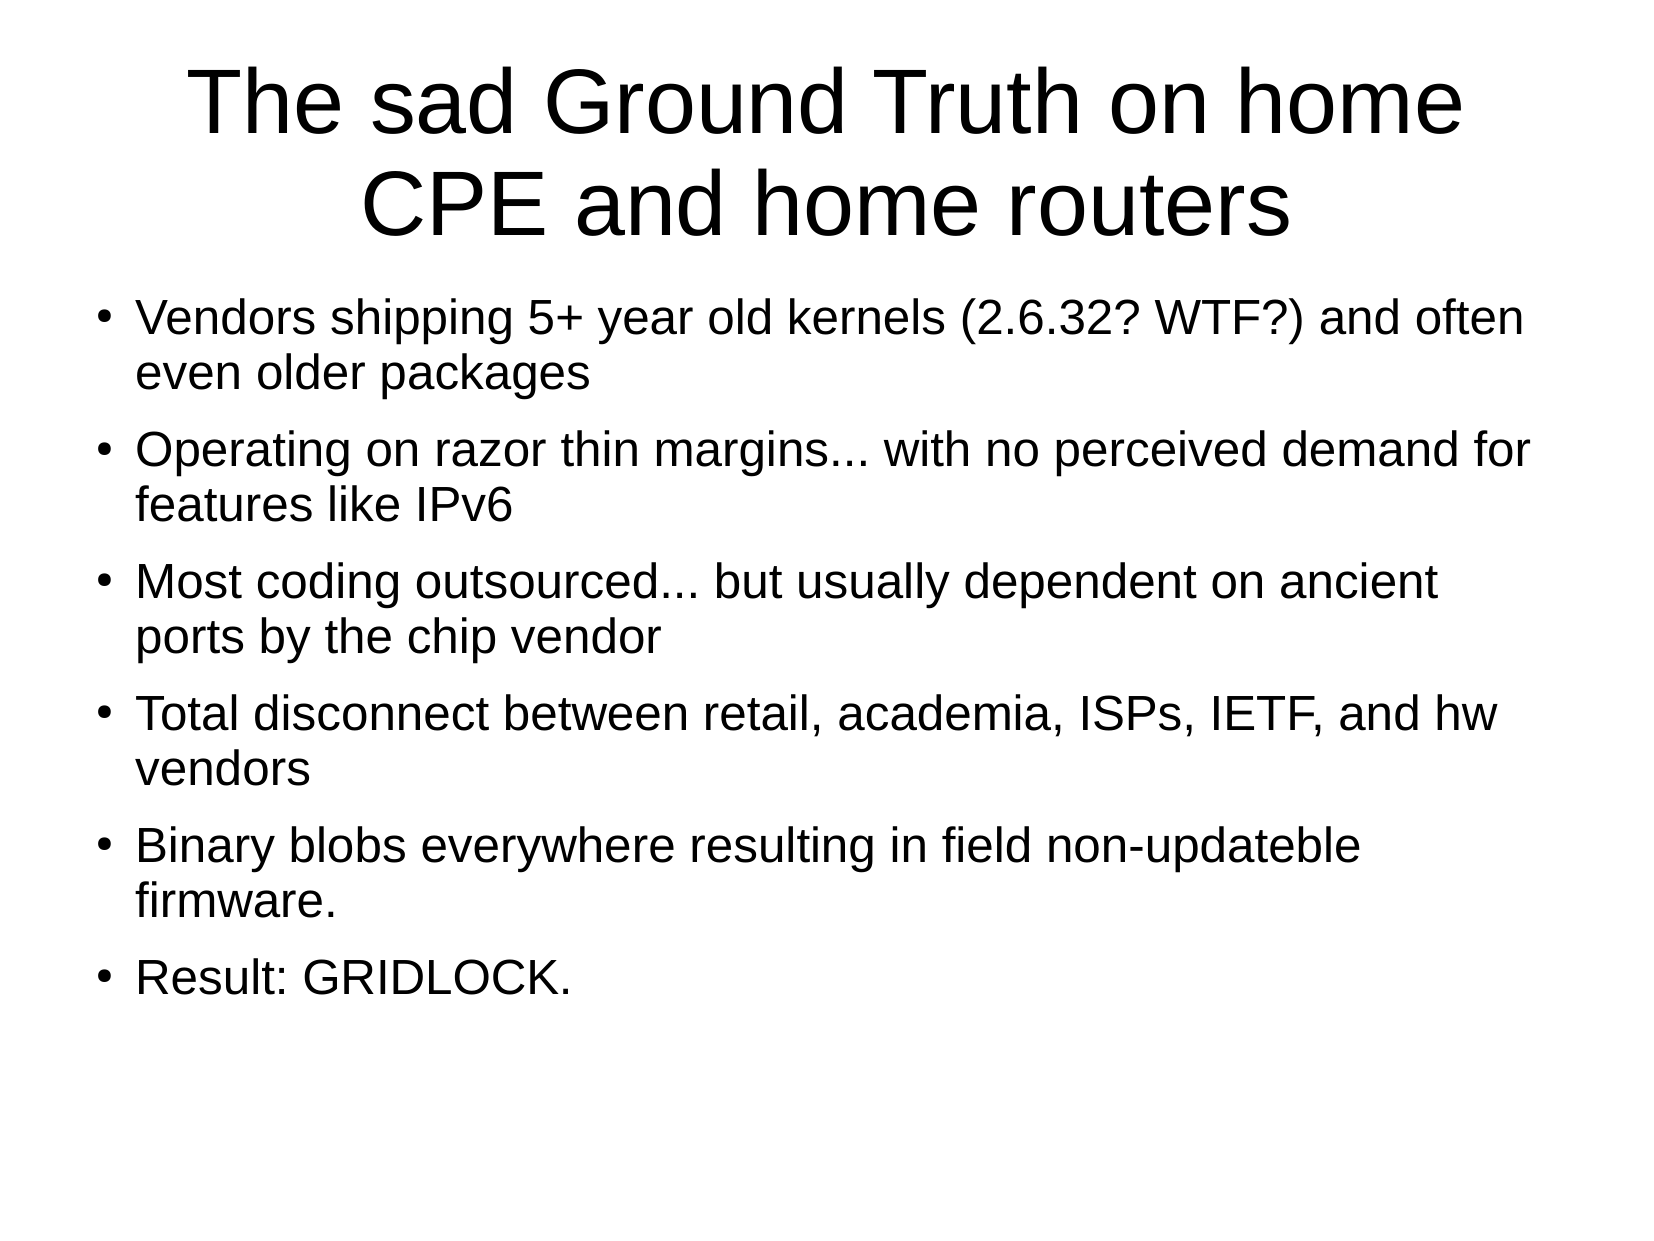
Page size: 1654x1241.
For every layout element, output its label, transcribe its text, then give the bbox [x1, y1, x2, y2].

title The sad Ground Truth on home CPE and home routers [82, 49, 1571, 257]
list Vendors shipping 5+ year old kernels (2.6.32? WTF?) and often even older packages Operating on razor thin margins... with no perceived demand for features like IPv6 Most coding outsourced... but usually dependent on ancient ports by the chip vendor Total disconnect between retail, academia, ISPs, IETF, and hw vendors Binary blobs everywhere resulting in field non-updateble firmware. Result: GRIDLOCK. [82, 290, 1538, 1010]
